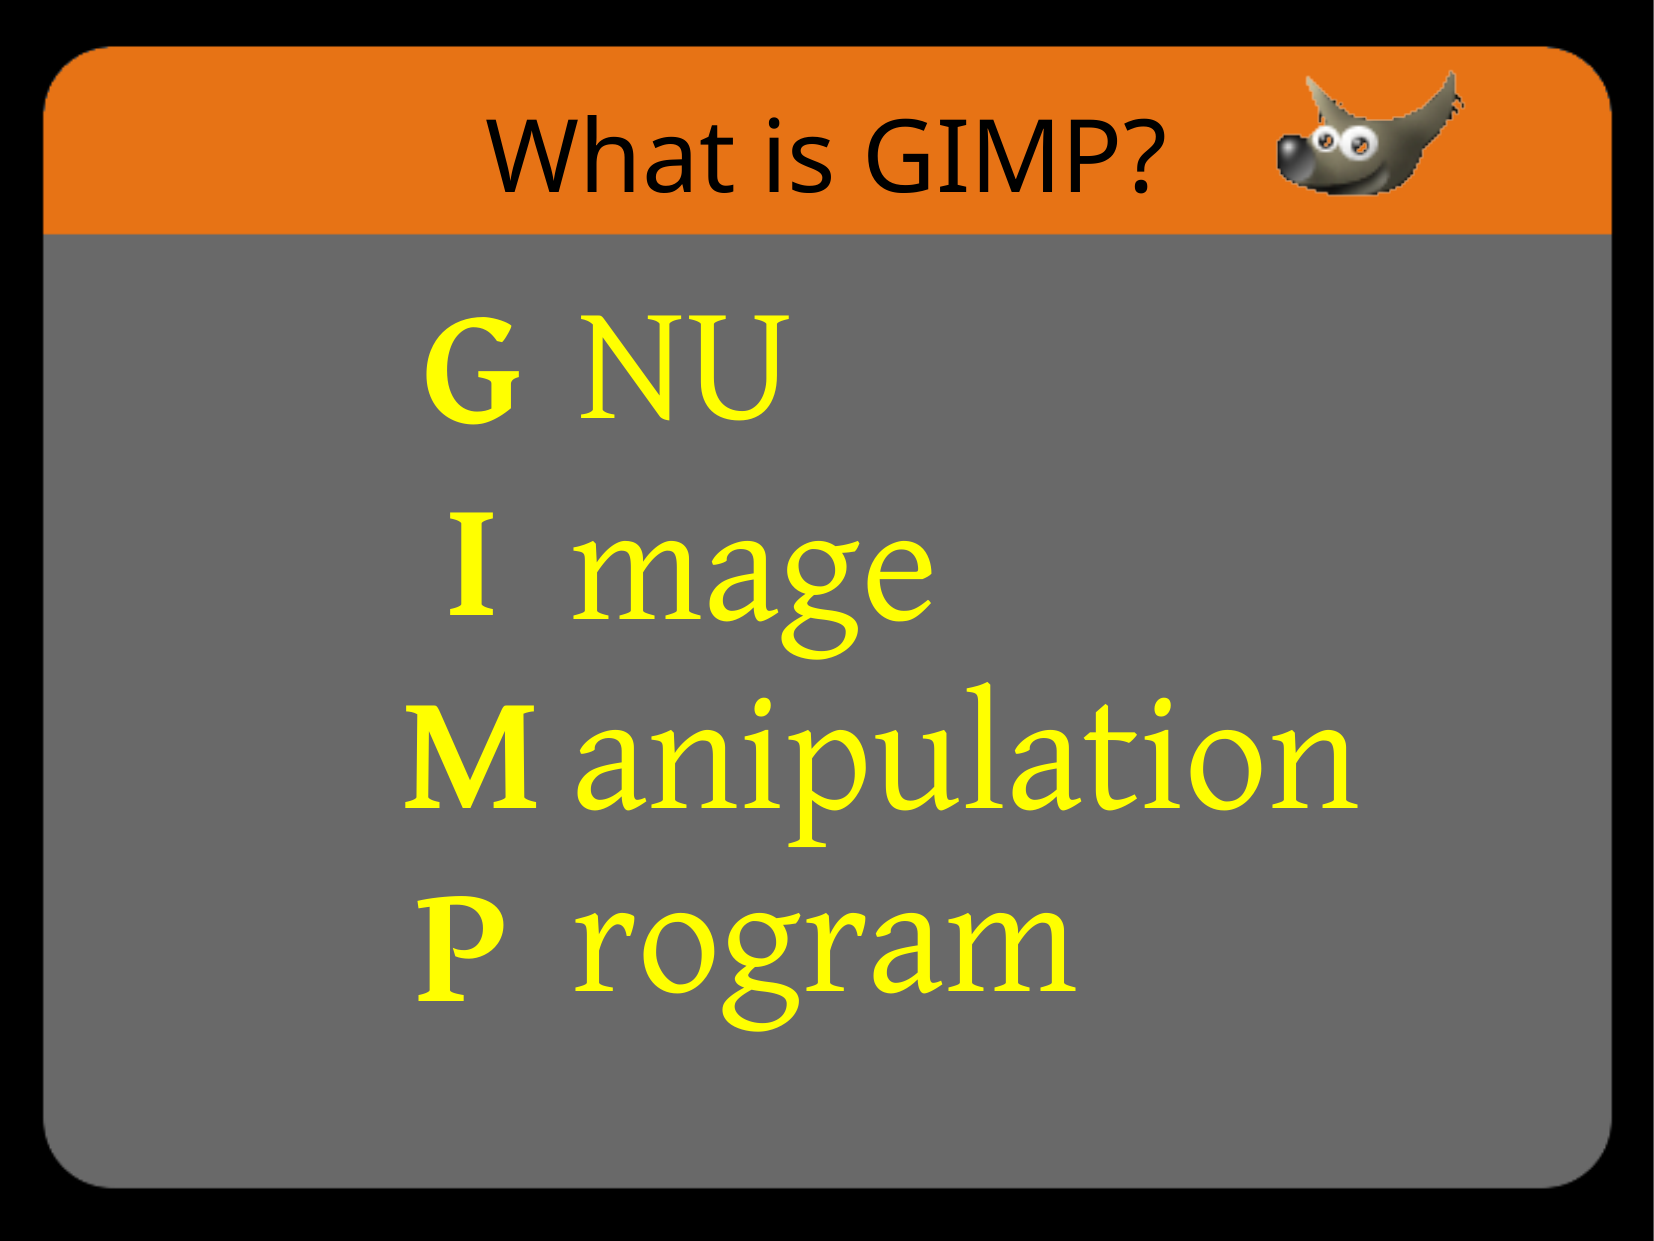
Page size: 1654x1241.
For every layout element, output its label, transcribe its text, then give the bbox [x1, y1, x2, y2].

text_box NU [562, 265, 834, 466]
title What is GIMP? [82, 49, 1571, 257]
text_box mage [555, 466, 1003, 668]
subtitle G I M P [389, 290, 556, 1111]
picture [0, 0, 1654, 1241]
text_box anipulation [556, 655, 1393, 857]
text_box rogram [556, 838, 1116, 1040]
